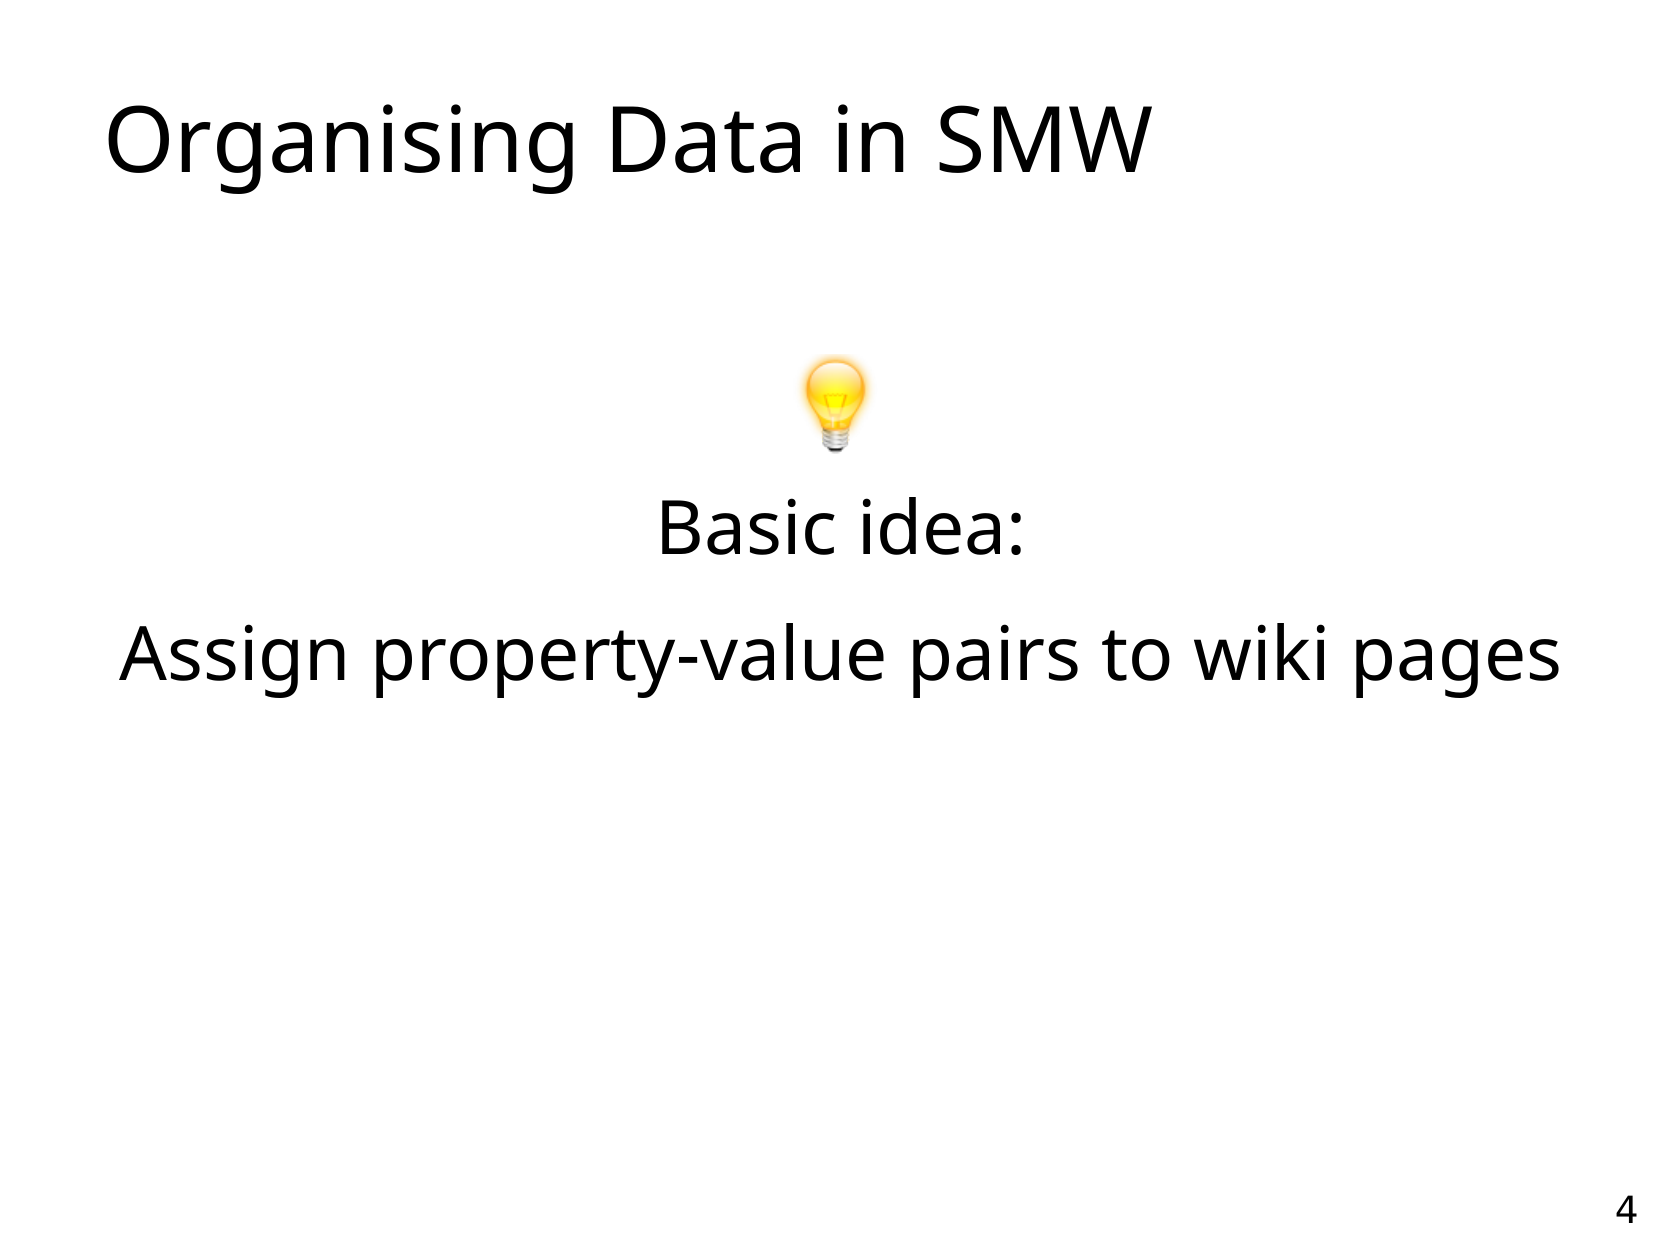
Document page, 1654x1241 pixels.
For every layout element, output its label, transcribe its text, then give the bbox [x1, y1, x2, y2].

text_box 4 [1535, 1181, 1654, 1241]
text_box Organising Data in SMW [88, 67, 1595, 189]
picture [785, 354, 886, 455]
text_box Basic idea: Assign property-value pairs to wiki pages [59, 466, 1625, 767]
